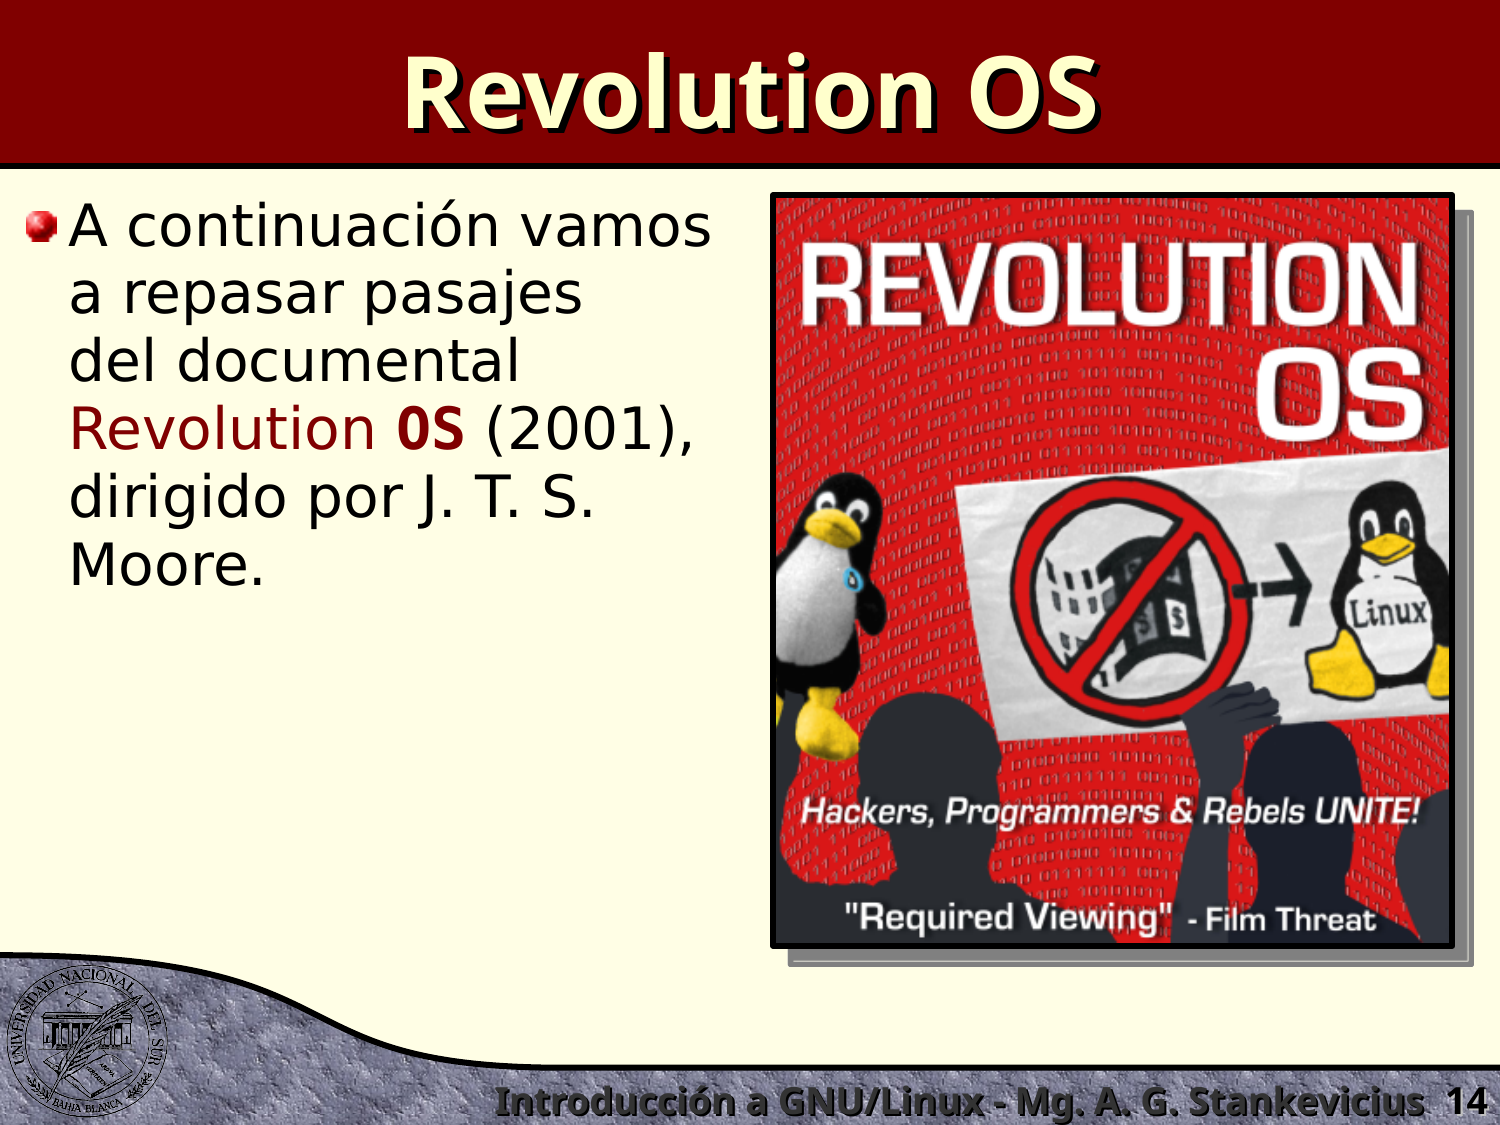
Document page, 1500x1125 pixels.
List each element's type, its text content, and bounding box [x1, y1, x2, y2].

picture [1059, 1100, 1065, 1110]
list A continuación vamos a repasar pasajes del documental Revolution OS (2001), dirigido por J. T. S. Moore. [11, 192, 732, 845]
picture [775, 198, 1450, 943]
title Revolution OS [15, 12, 1485, 153]
picture [0, 956, 1500, 1125]
